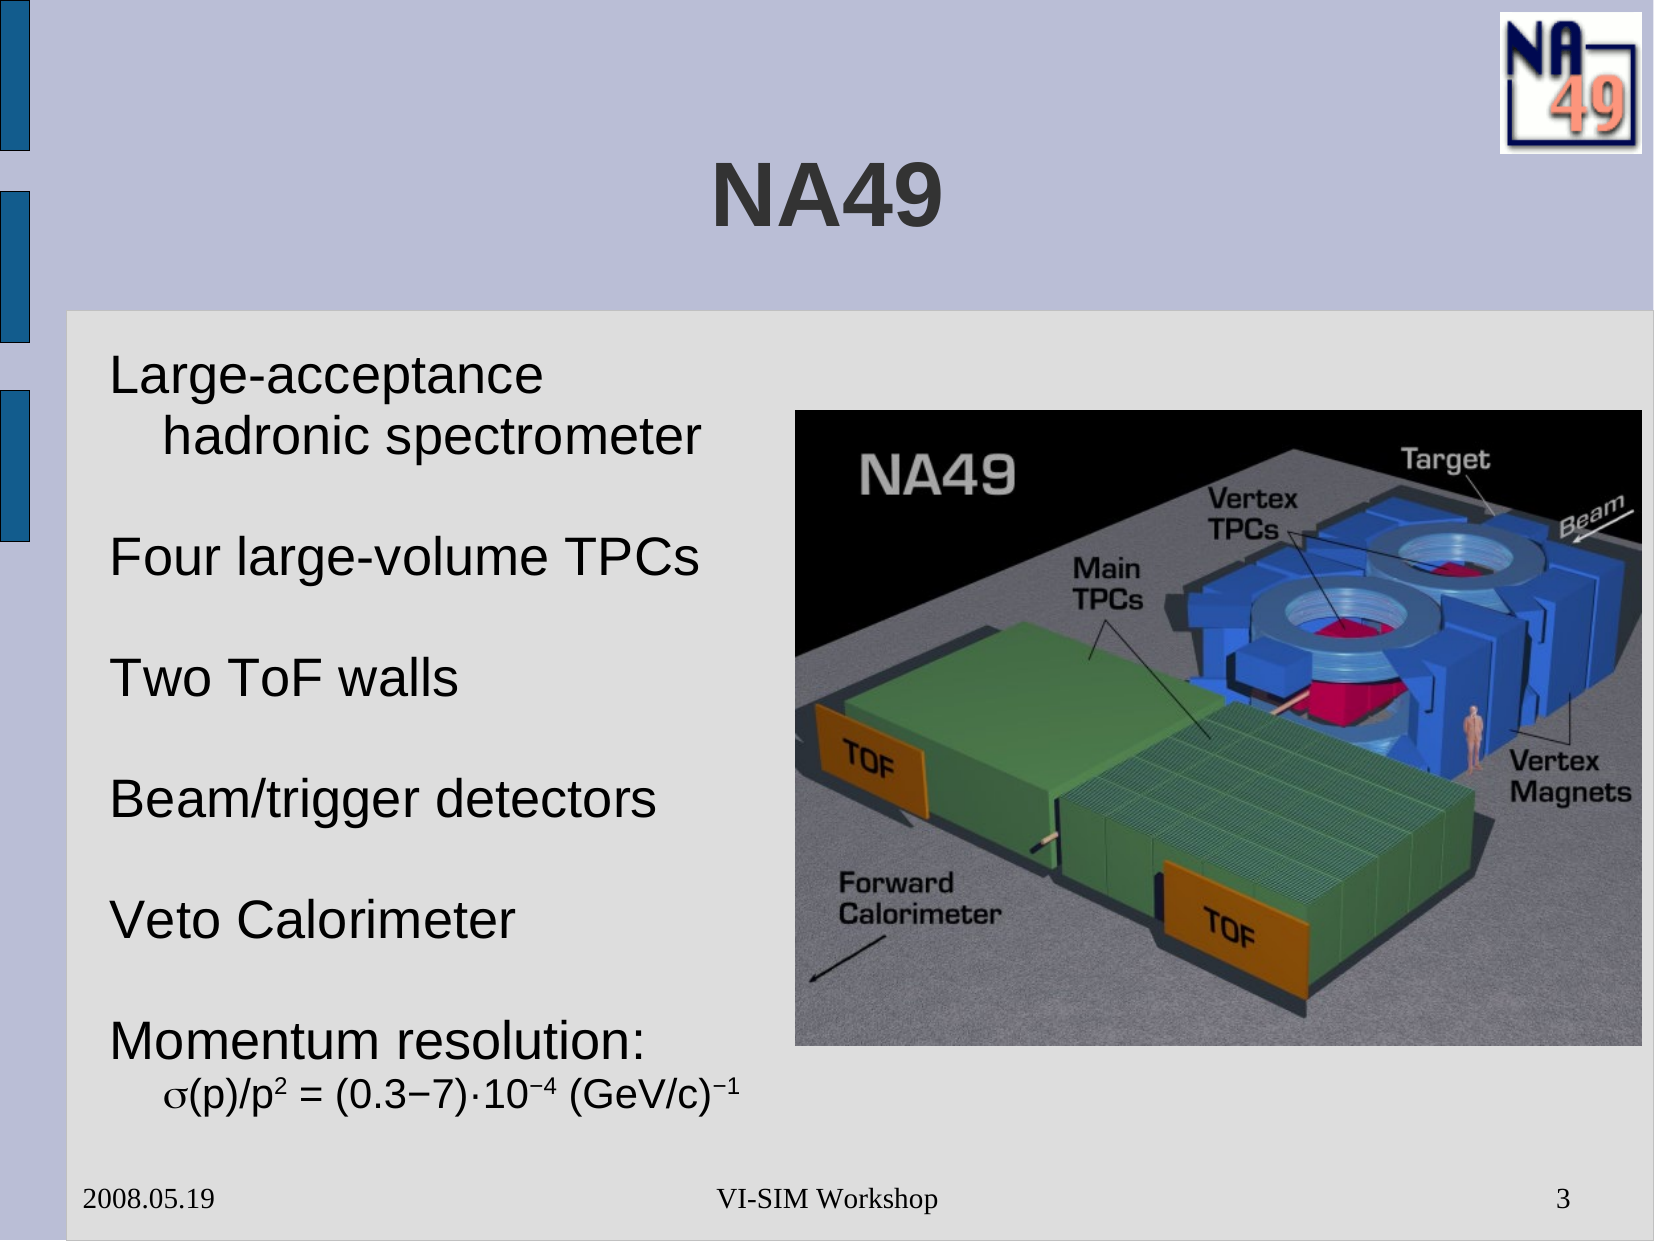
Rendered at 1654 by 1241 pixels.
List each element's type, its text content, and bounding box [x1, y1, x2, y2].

picture [1500, 12, 1642, 154]
list Large-acceptance hadronic spectrometer Four large-volume TPCs Two ToF walls Beam/trigger detectors Veto Calorimeter Momentum resolution: s(p)/p2 = (0.3−7)·10−4 (GeV/c)−1 [92, 344, 768, 1126]
picture [795, 410, 1642, 1046]
title NA49 [121, 98, 1534, 291]
